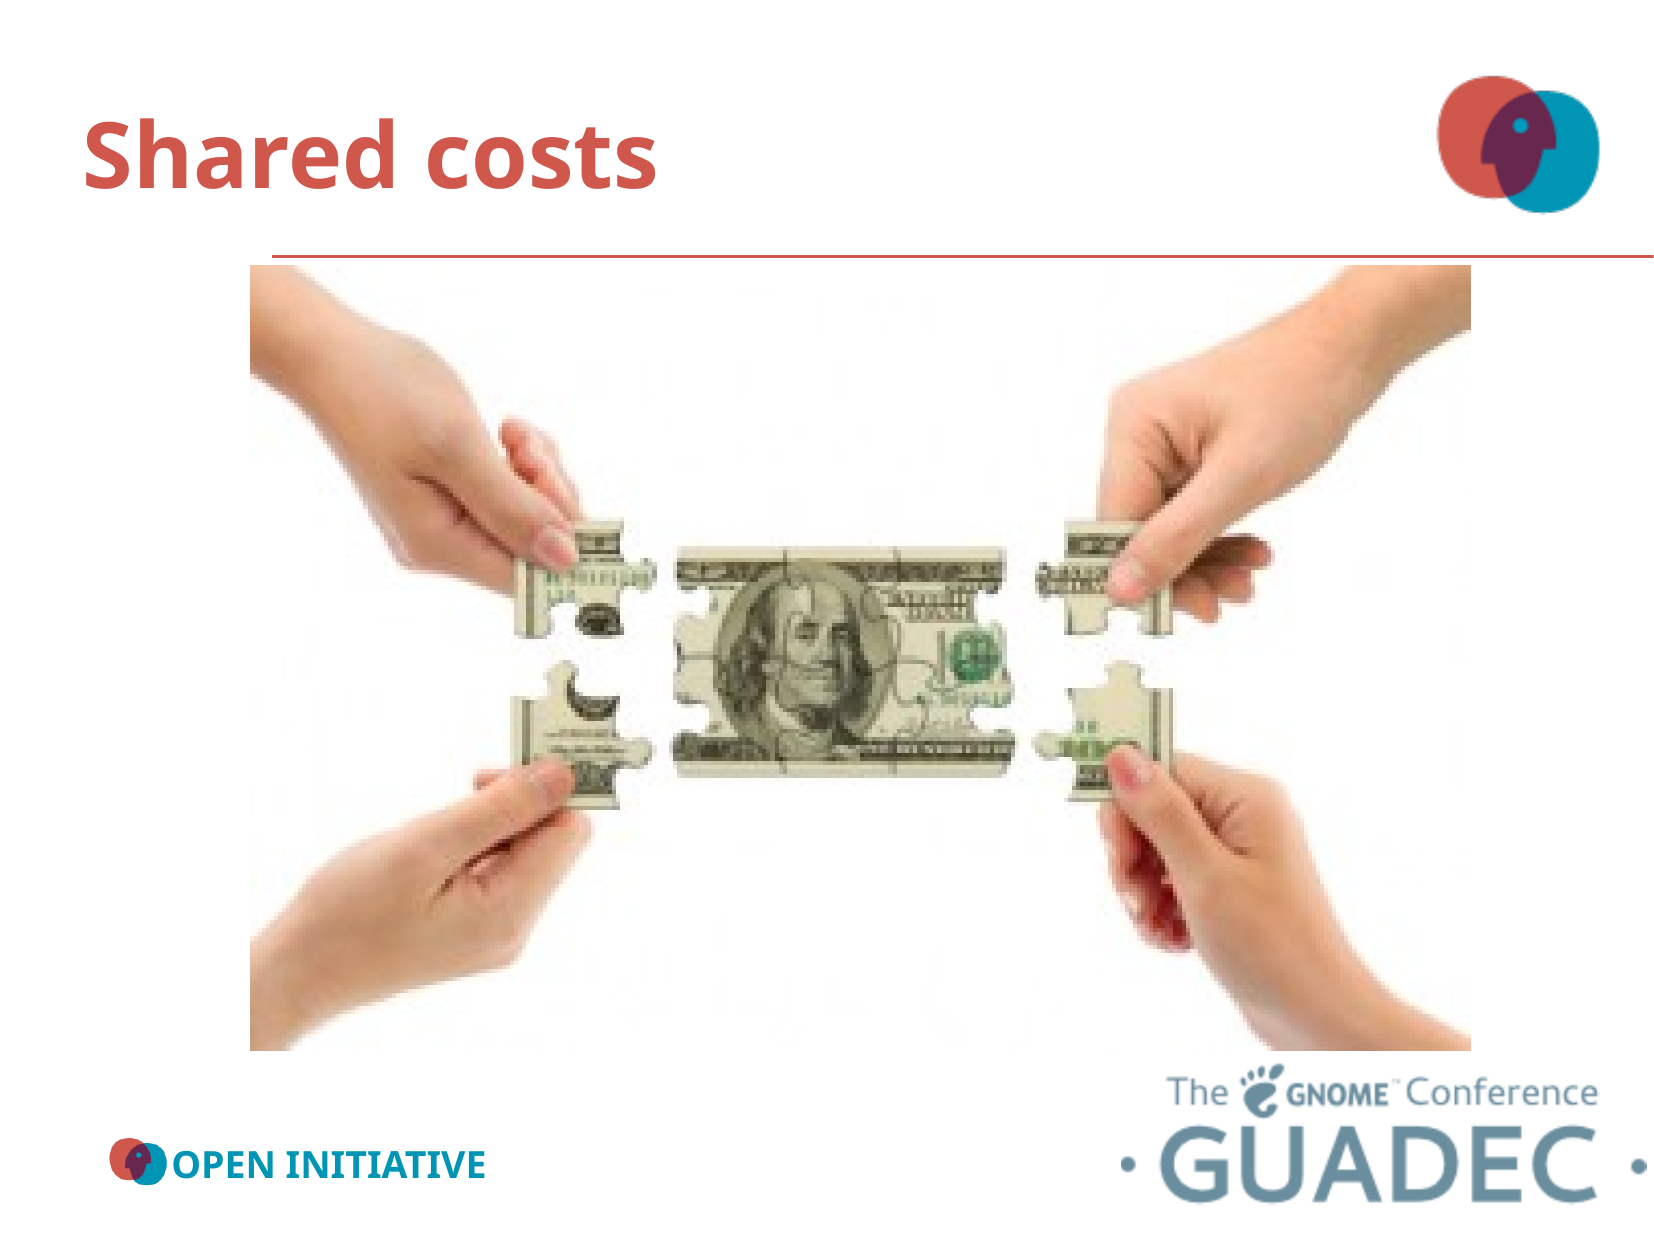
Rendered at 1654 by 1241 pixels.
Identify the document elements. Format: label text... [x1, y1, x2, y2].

picture [250, 265, 1471, 1051]
picture [106, 1131, 170, 1193]
title Shared costs [82, 49, 1453, 257]
picture [1121, 1062, 1647, 1205]
picture [1453, 59, 1611, 236]
